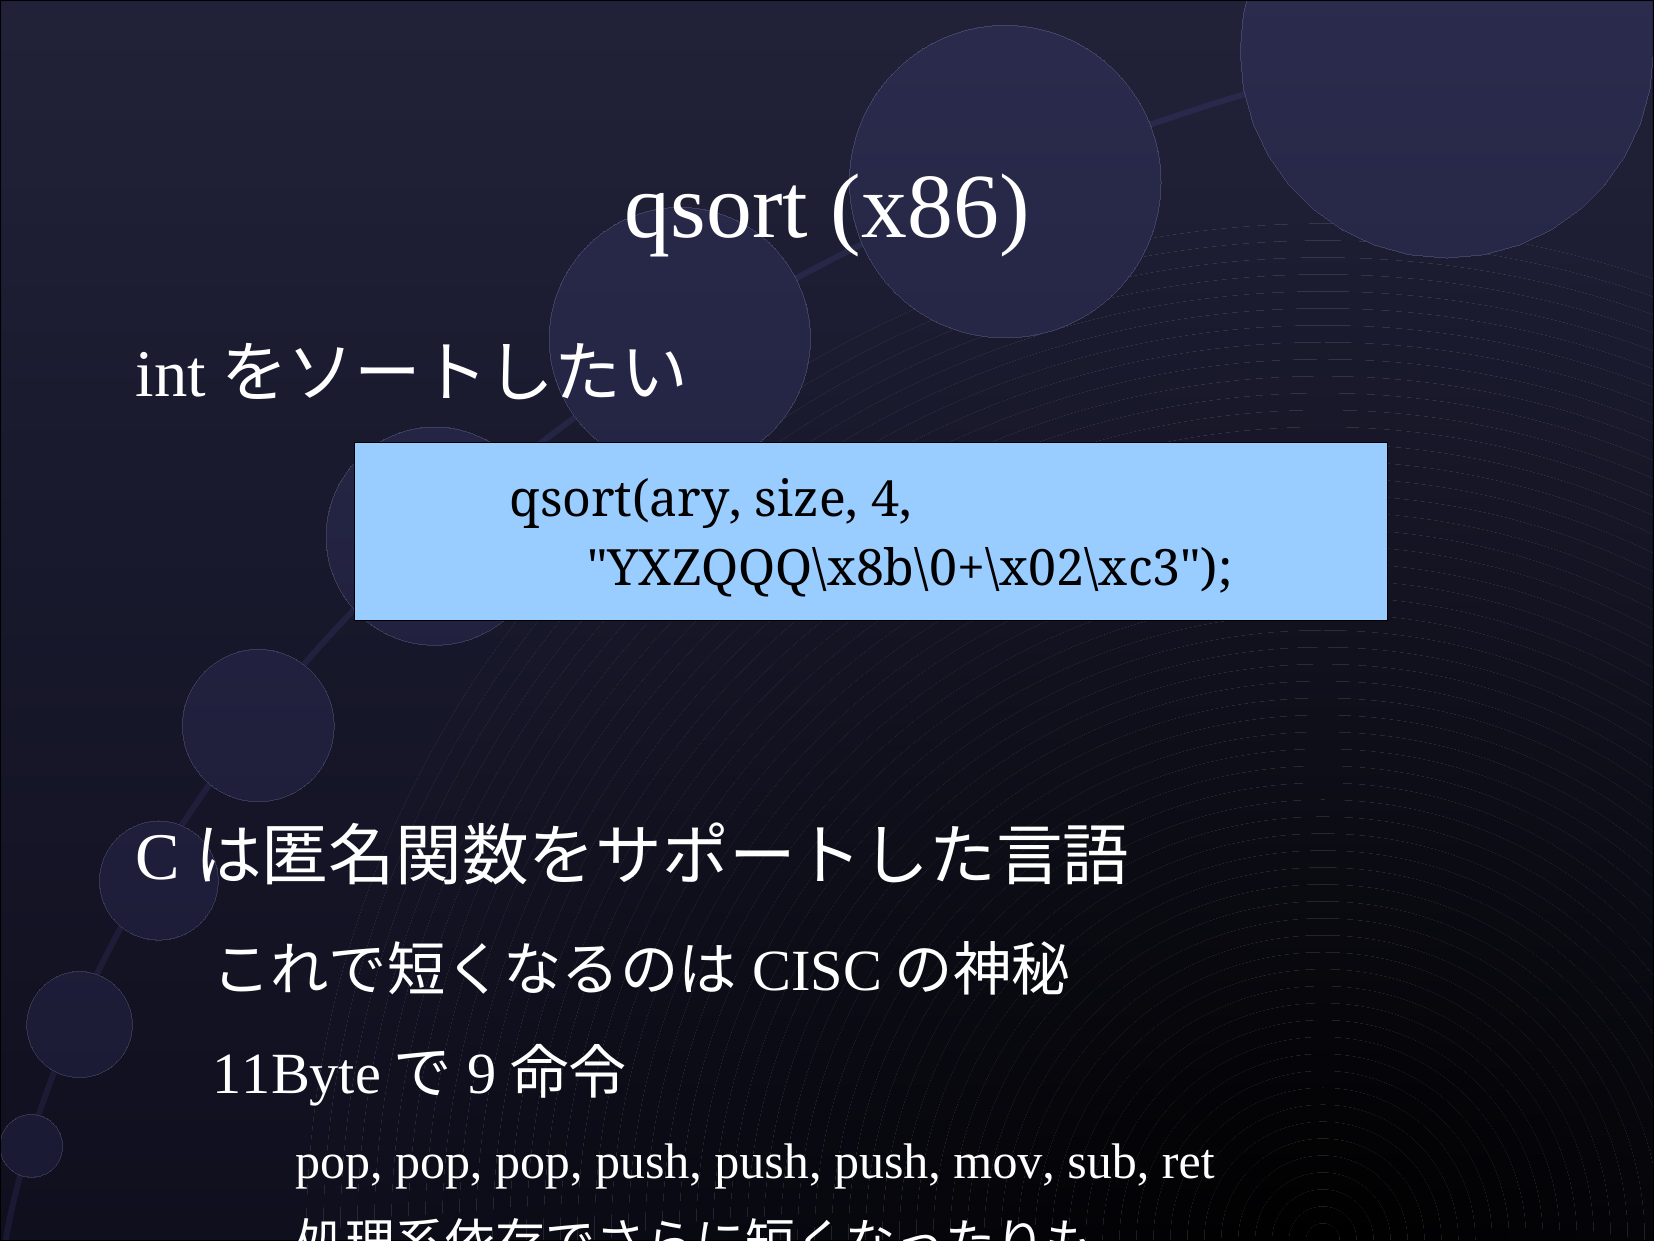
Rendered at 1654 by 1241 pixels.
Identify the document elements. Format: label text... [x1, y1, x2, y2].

list intをソートしたい Cは匿名関数をサポートした言語 これで短くなるのはCISCの神秘 11Byteで9命令 pop, pop, pop, push, push, push, mov, sub, ret 処理系依存でさらに短くなったりも [118, 324, 1534, 1127]
title qsort (x86) [121, 102, 1534, 311]
text_box qsort(ary, size, 4, "YXZQQQ\x8b\0+\x02\xc3"); [354, 442, 1388, 621]
